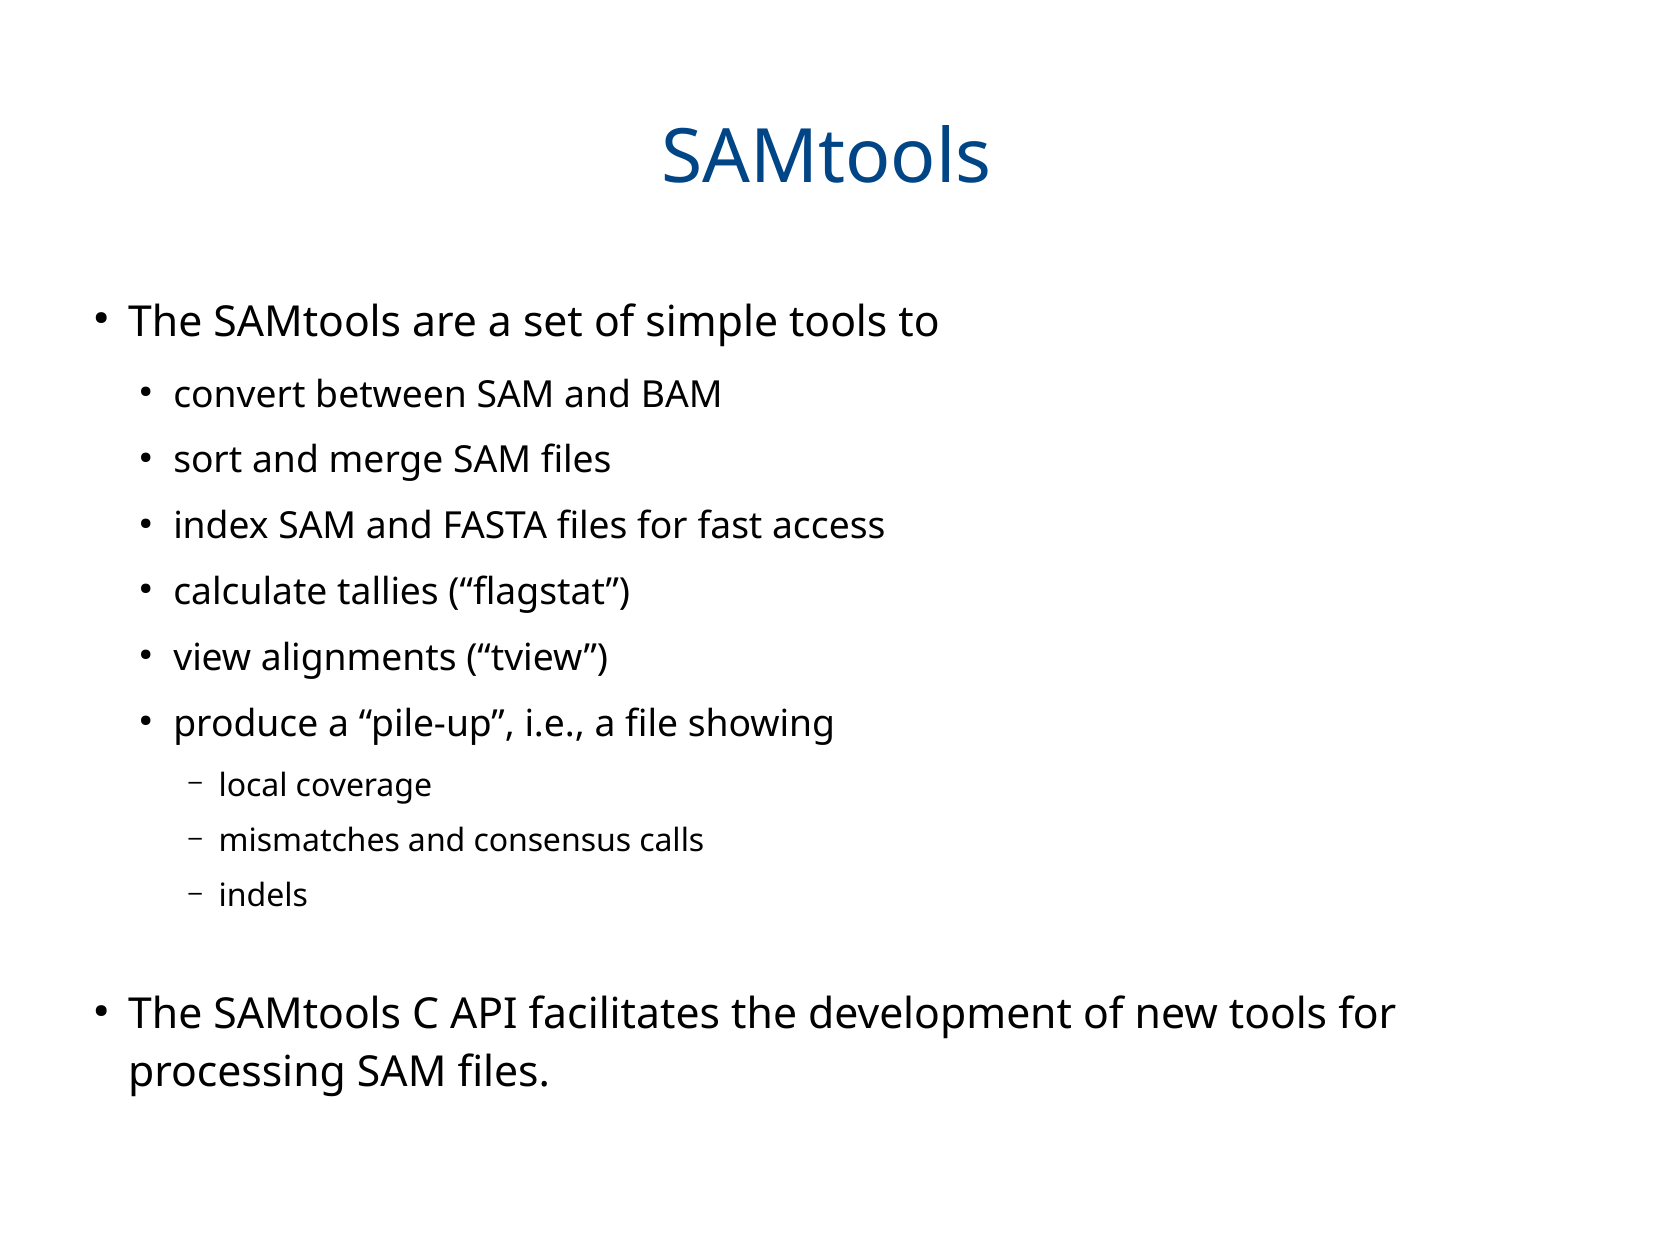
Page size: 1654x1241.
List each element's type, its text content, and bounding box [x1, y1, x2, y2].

title SAMtools [82, 49, 1571, 257]
list The SAMtools are a set of simple tools to convert between SAM and BAM sort and merge SAM files index SAM and FASTA files for fast access calculate tallies (“flagstat”) view alignments (“tview”) produce a “pile-up”, i.e., a file showing local coverage mismatches and consensus calls indels The SAMtools C API facilitates the development of new tools for processing SAM files. [82, 290, 1571, 1109]
